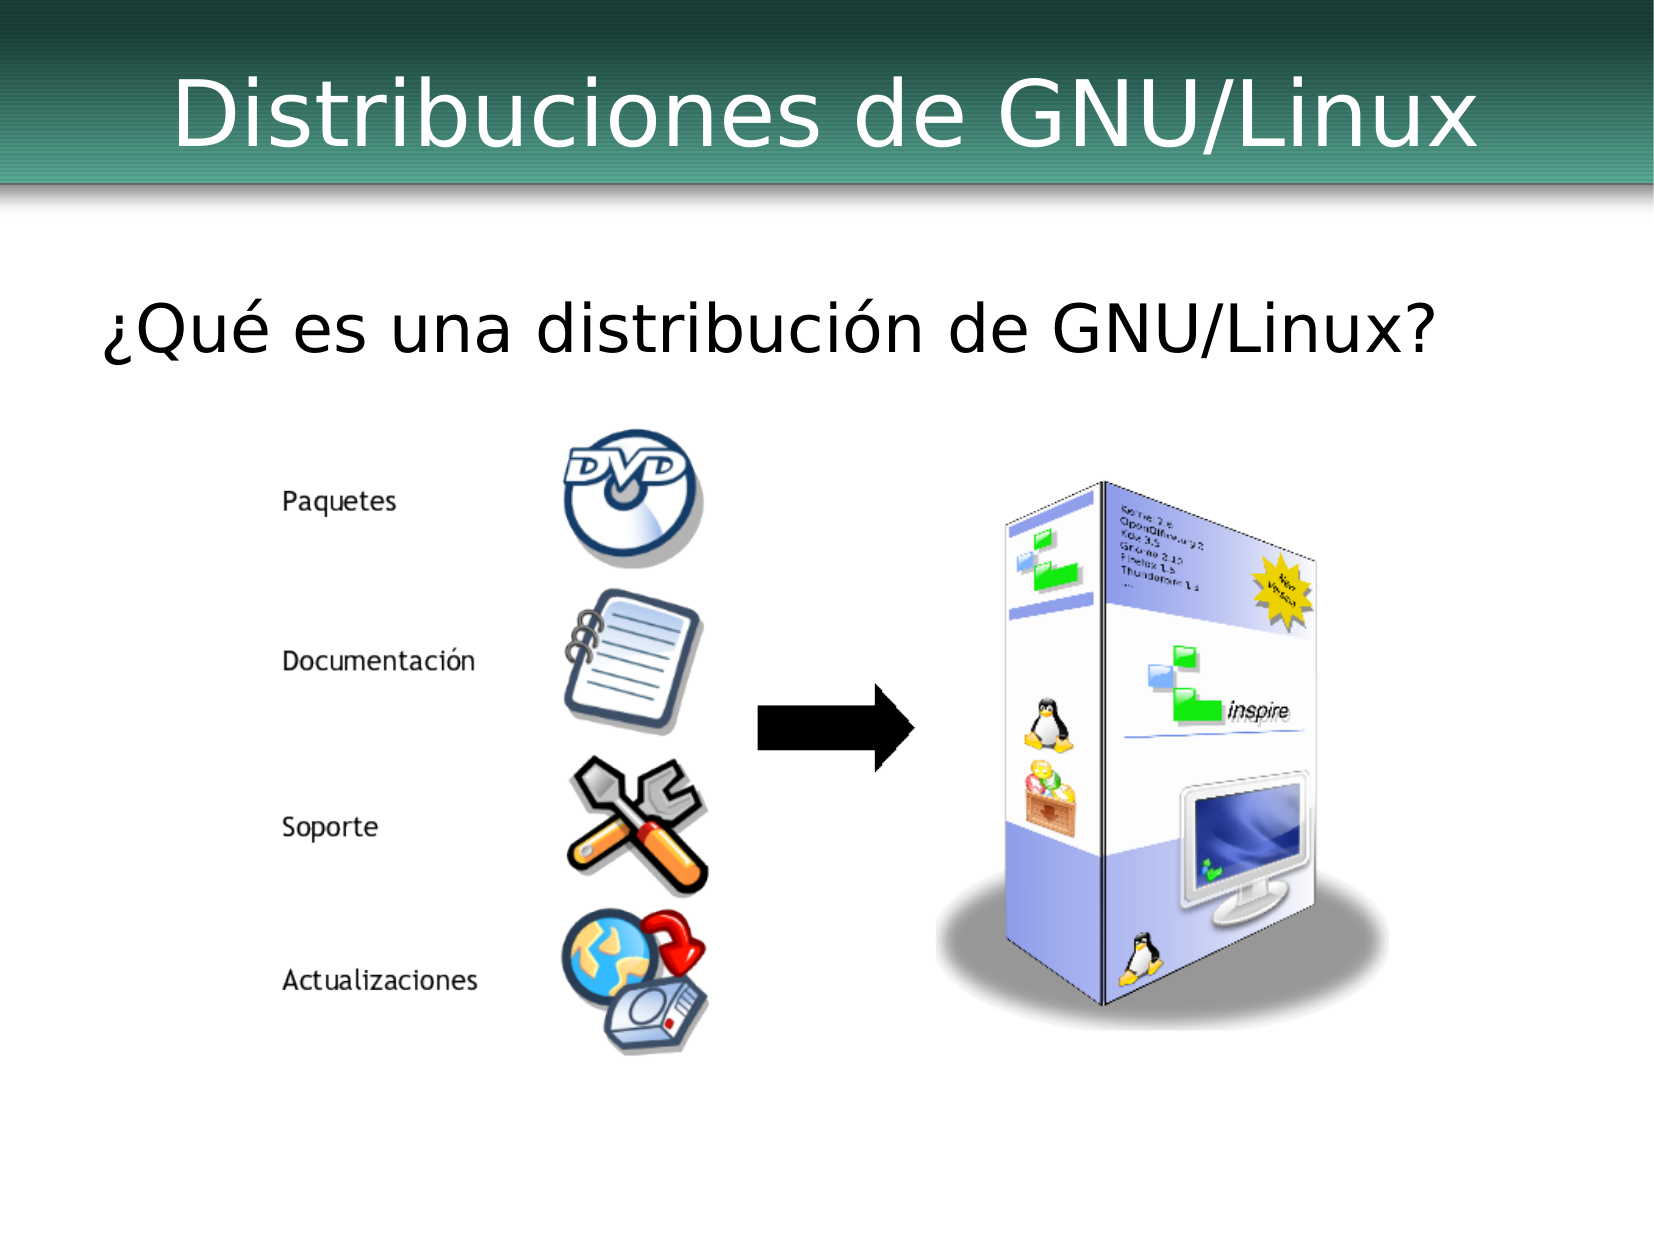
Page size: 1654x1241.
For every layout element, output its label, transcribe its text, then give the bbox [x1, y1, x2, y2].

picture [262, 411, 1405, 1064]
picture [0, 0, 1654, 225]
title Distribuciones de GNU/Linux [82, 11, 1571, 219]
list ¿Qué es una distribución de GNU/Linux? [82, 290, 1571, 1094]
